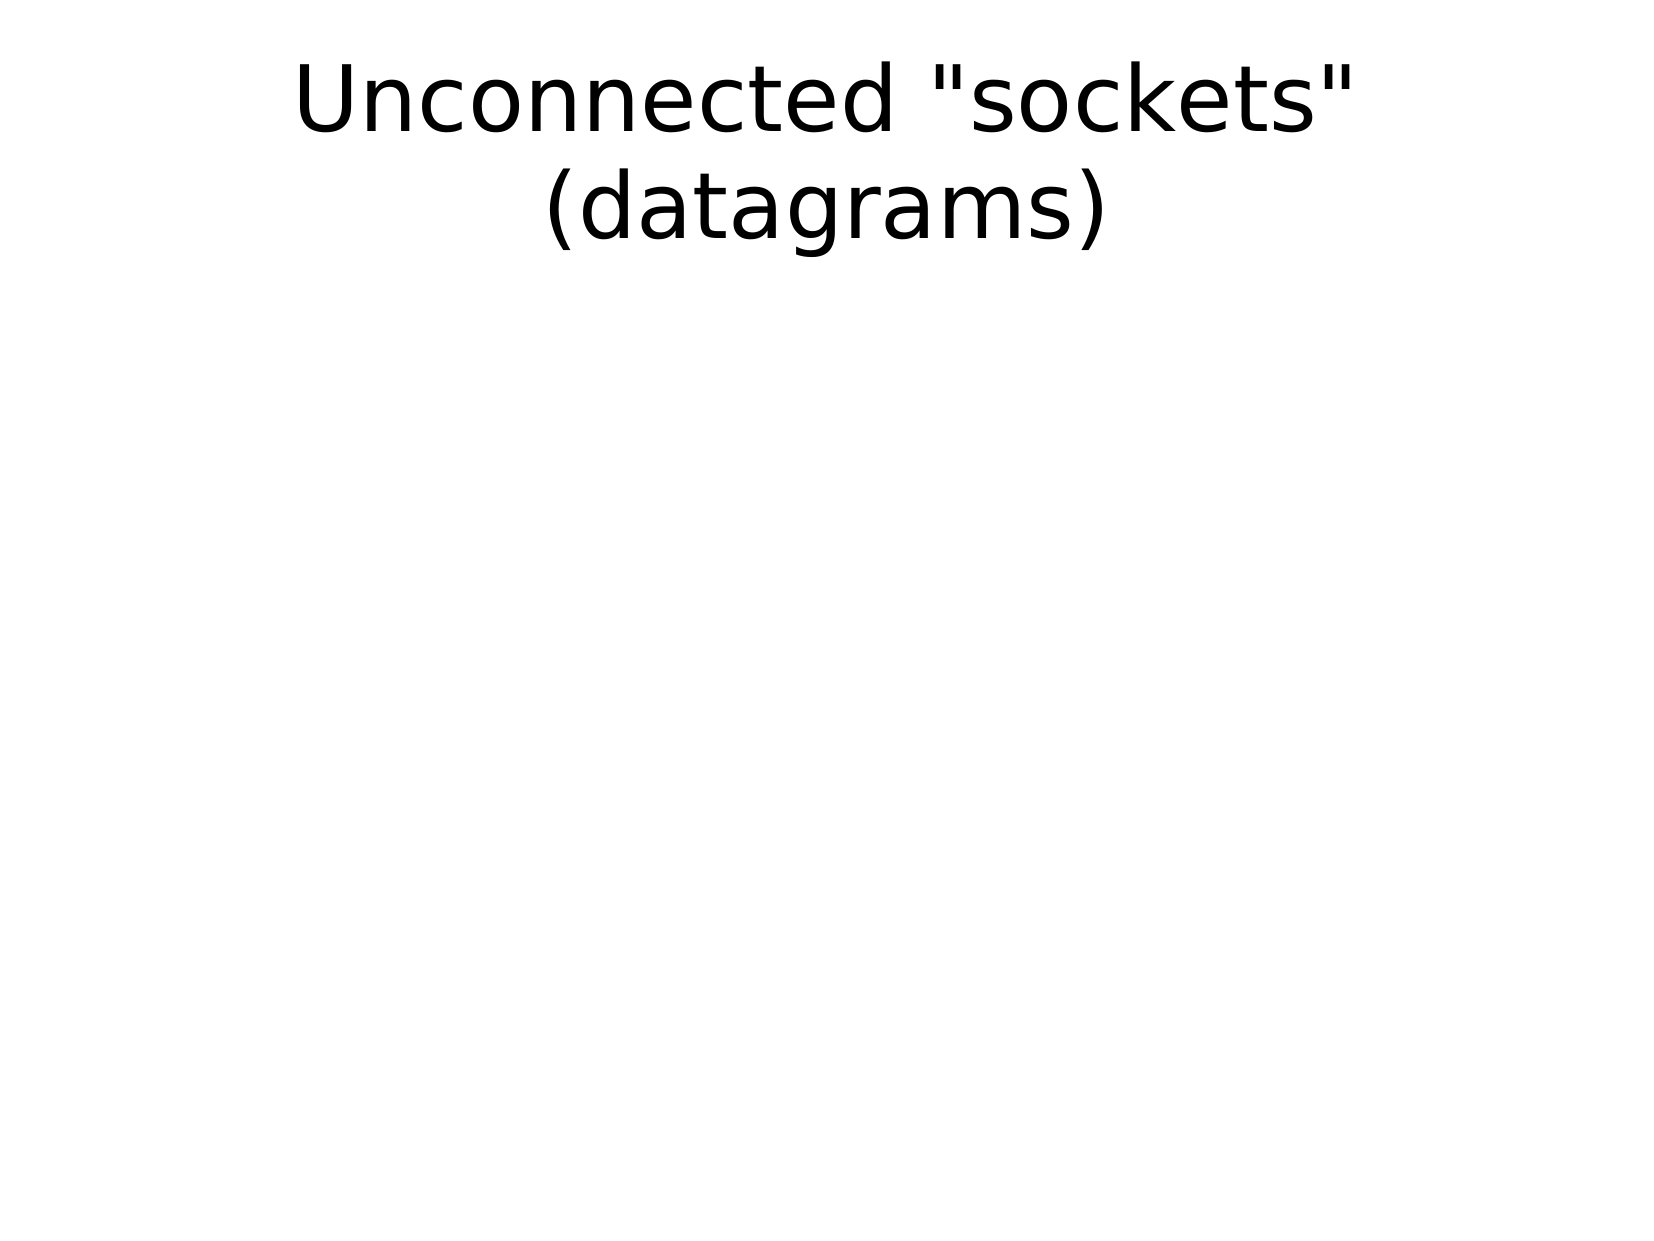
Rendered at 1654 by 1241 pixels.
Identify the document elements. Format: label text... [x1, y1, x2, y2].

title Unconnected "sockets" (datagrams) [82, 45, 1571, 261]
